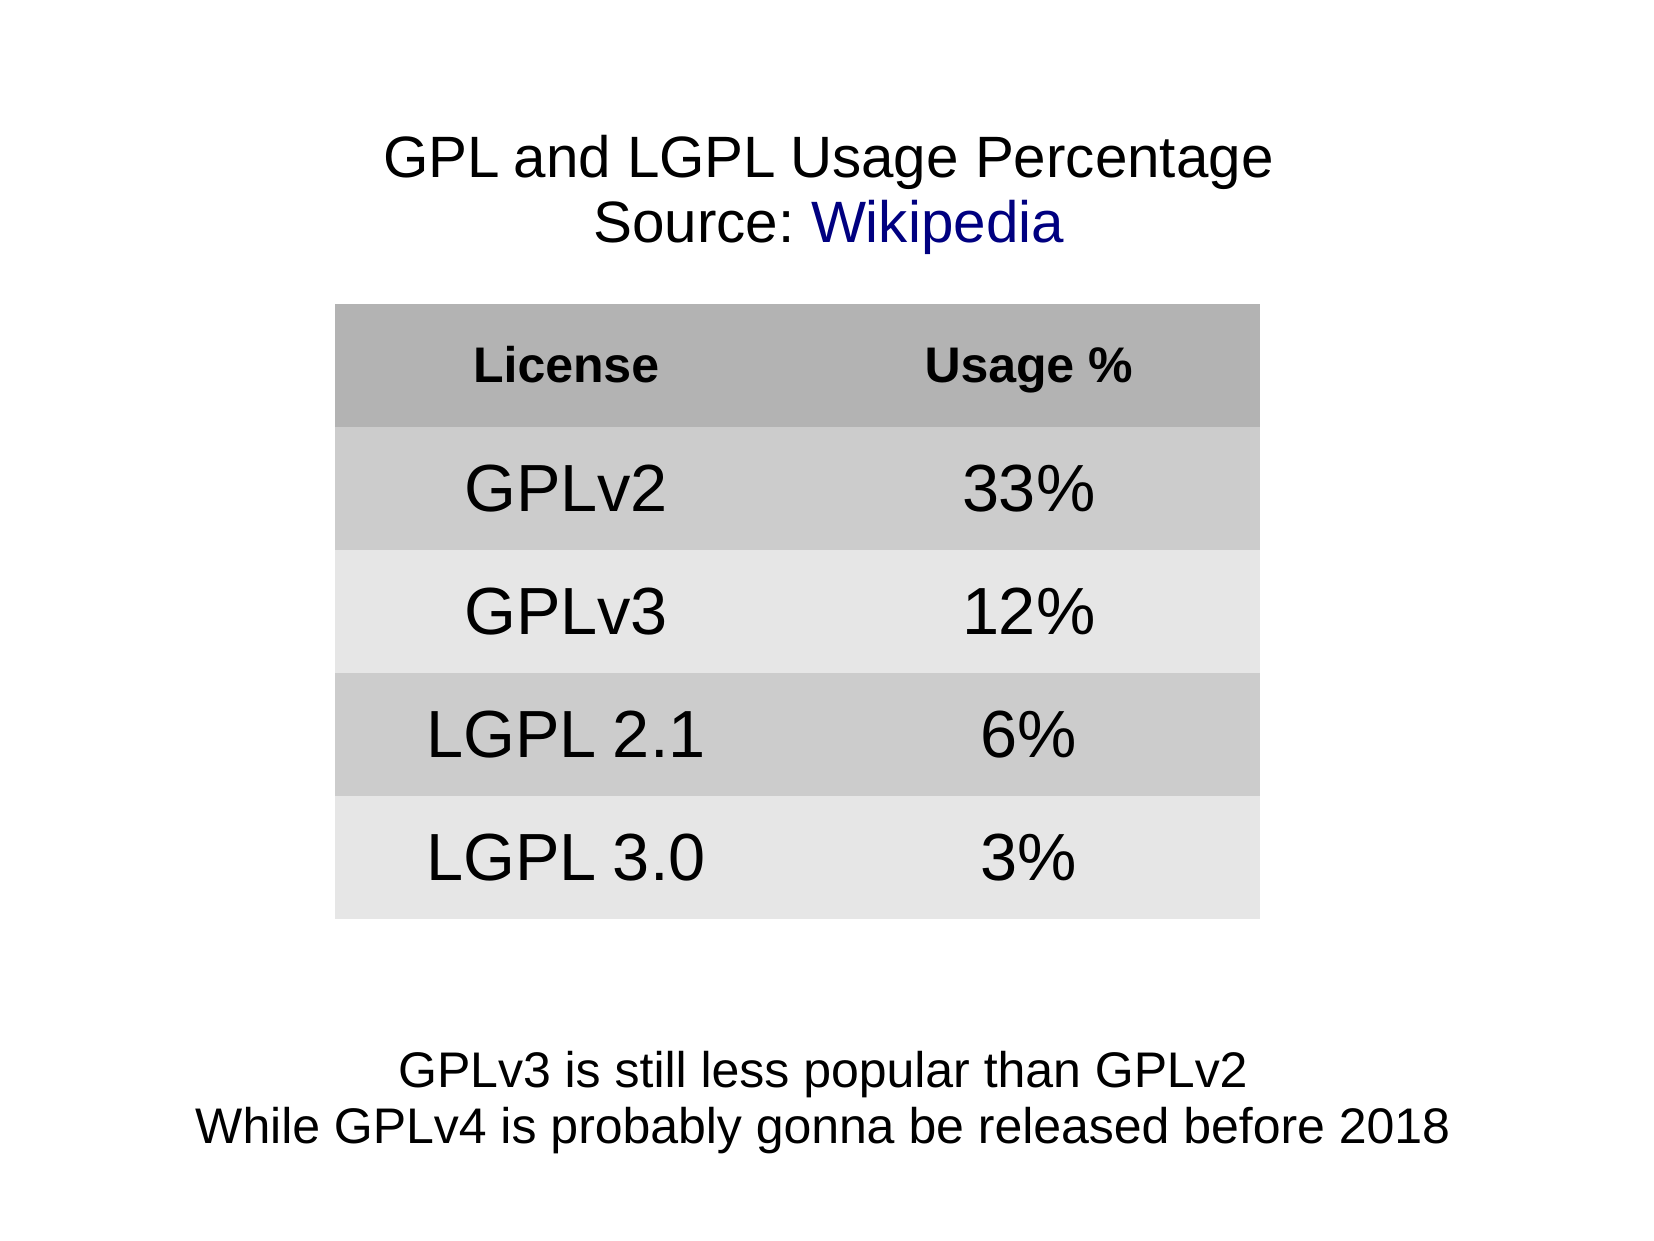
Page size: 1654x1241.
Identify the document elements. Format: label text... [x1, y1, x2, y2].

text_box GPLv3 is still less popular than GPLv2 While GPLv4 is probably gonna be released before 2018 [180, 1035, 1390, 1143]
table_header Usage % [797, 304, 1260, 427]
table_cell LGPL 3.0 [335, 796, 797, 919]
table_cell 6% [797, 673, 1260, 796]
table_header License [335, 304, 797, 427]
table_cell GPLv2 [335, 427, 797, 550]
table_cell 12% [797, 550, 1260, 673]
table_cell LGPL 2.1 [335, 673, 797, 796]
table_cell 33% [797, 427, 1260, 550]
table_cell 3% [797, 796, 1260, 919]
title GPL and LGPL Usage Percentage Source: Wikipedia [82, 49, 1576, 330]
table_cell GPLv3 [335, 550, 797, 673]
